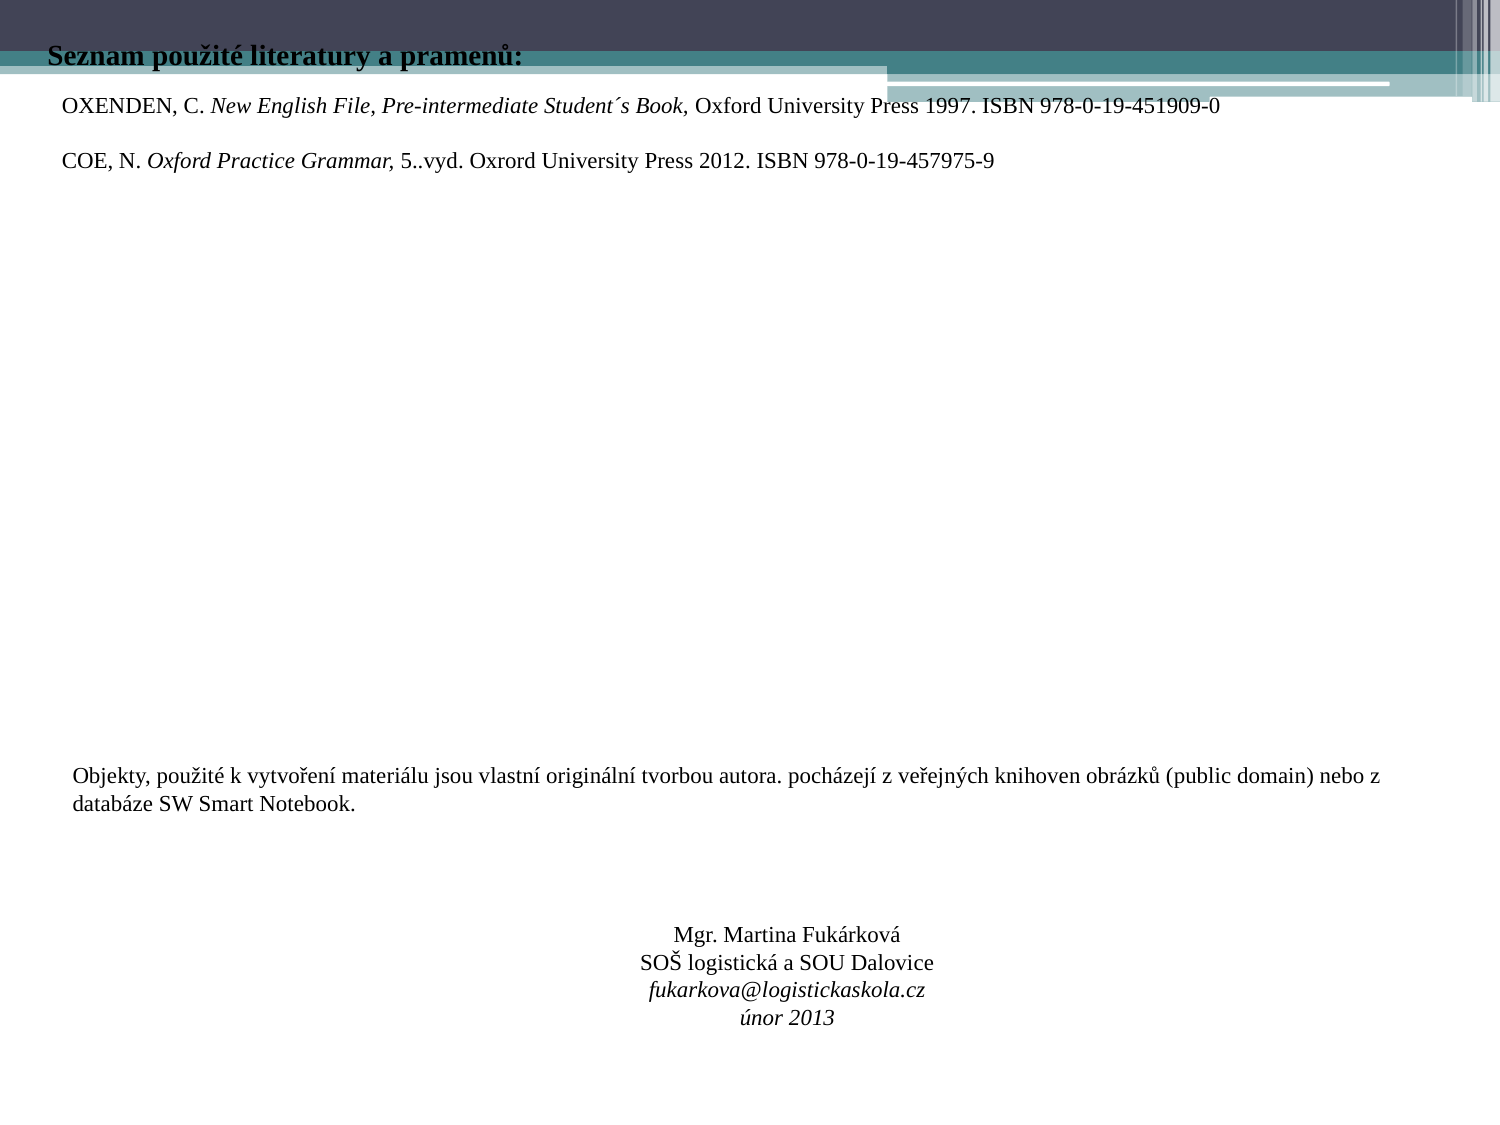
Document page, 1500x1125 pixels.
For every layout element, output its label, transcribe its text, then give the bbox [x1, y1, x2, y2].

text_box Objekty, použité k vytvoření materiálu jsou vlastní originální tvorbou autora. pocházejí z veřejných knihoven obrázků (public domain) nebo z databáze SW Smart Notebook. [58, 753, 1442, 823]
text_box OXENDEN, C. New English File, Pre-intermediate Student´s Book, Oxford University Press 1997. ISBN 978-0-19-451909-0 COE, N. Oxford Practice Grammar, 5..vyd. Oxrord University Press 2012. ISBN 978-0-19-457975-9 [48, 84, 1442, 209]
text_box Mgr. Martina Fukárková SOŠ logistická a SOU Dalovice fukarkova@logistickaskola.cz únor 2013 [494, 913, 1080, 1041]
text_box Seznam použité literatury a pramenů: [33, 29, 762, 79]
